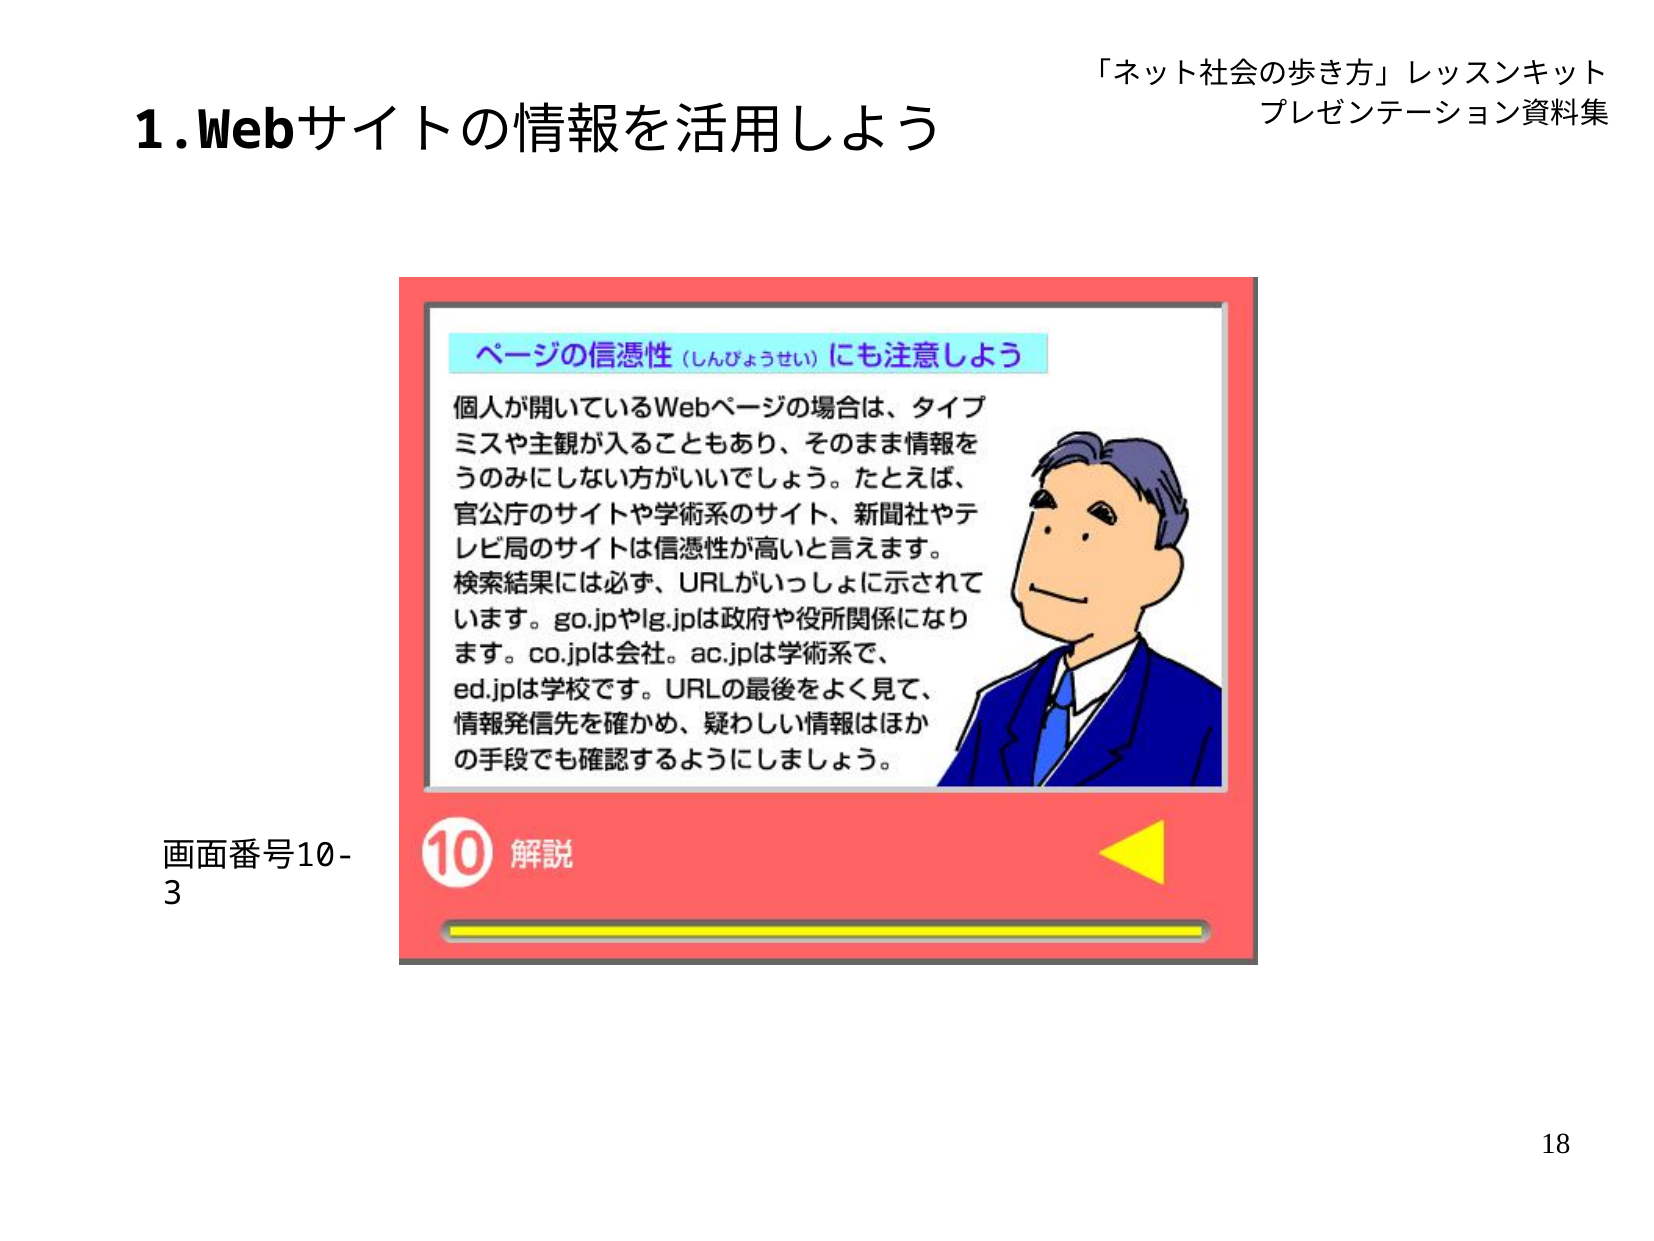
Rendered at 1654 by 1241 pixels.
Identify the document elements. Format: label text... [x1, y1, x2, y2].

text_box 1.Webサイトの情報を活用しよう [118, 88, 1093, 169]
picture [399, 277, 1258, 965]
text_box 画面番号10-3 [147, 826, 384, 920]
text_box 「ネット社会の歩き方」レッスンキット プレゼンテーション資料集 [1062, 44, 1625, 139]
